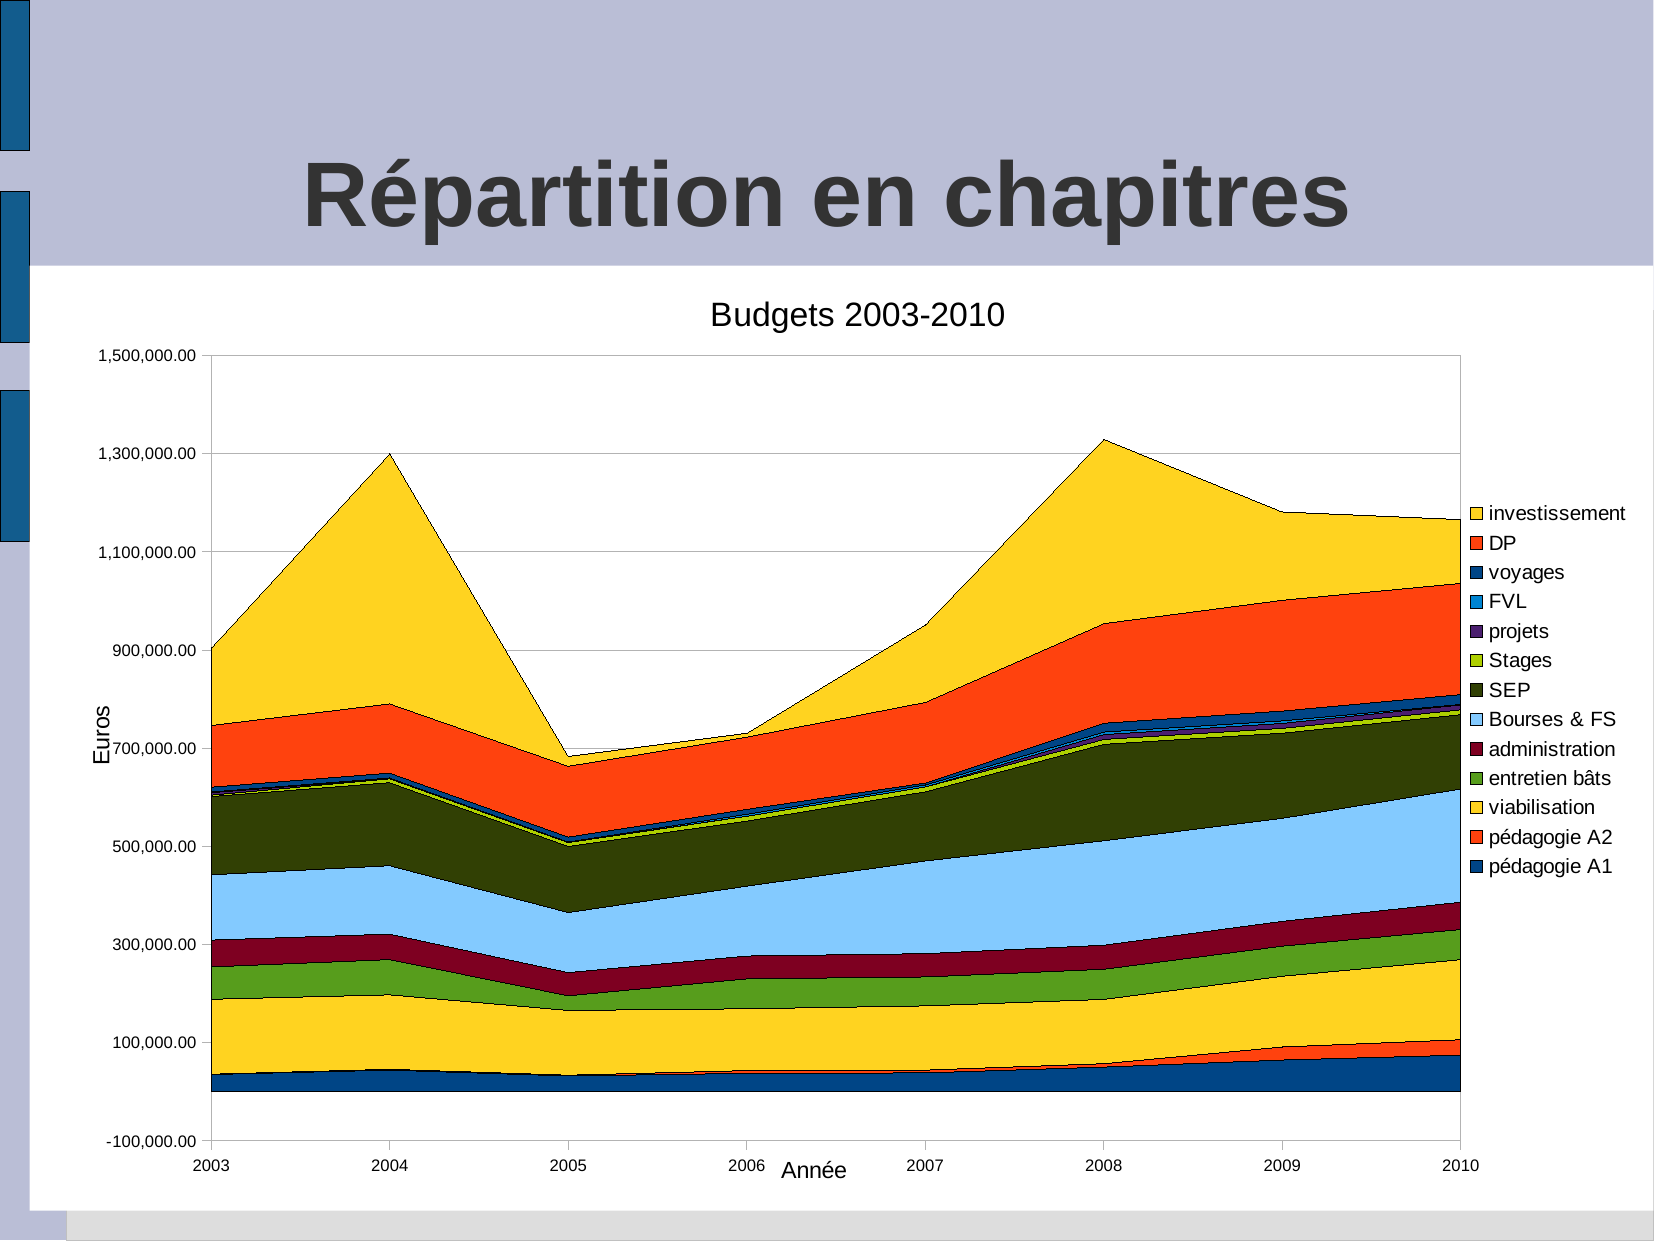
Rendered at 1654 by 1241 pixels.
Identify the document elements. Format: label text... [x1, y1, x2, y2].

chart [29, 265, 1654, 1211]
title Répartition en chapitres [121, 91, 1534, 265]
